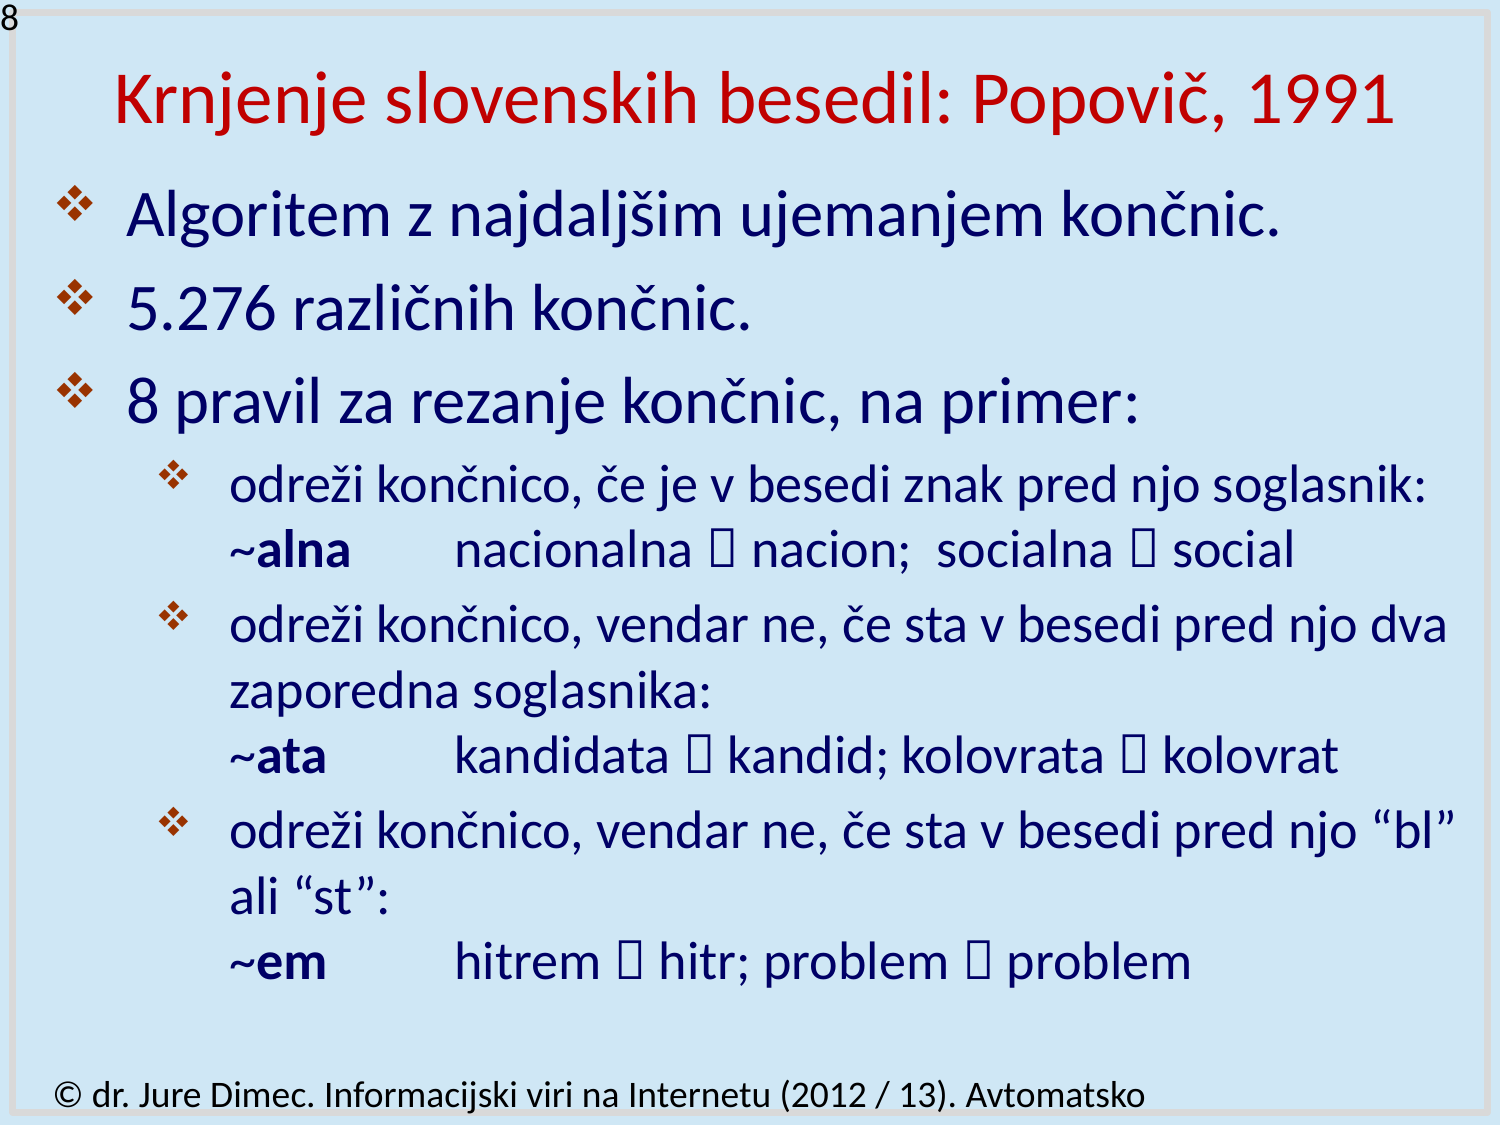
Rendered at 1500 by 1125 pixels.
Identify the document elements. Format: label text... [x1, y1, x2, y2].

list Algoritem z najdaljšim ujemanjem končnic. 5.276 različnih končnic. 8 pravil za rezanje končnic, na primer: odreži končnico, če je v besedi znak pred njo soglasnik: ~alna nacionalna  nacion; socialna  social odreži končnico, vendar ne, če sta v besedi pred njo dva zaporedna soglasnika: ~ata kandidata  kandid; kolovrata  kolovrat odreži končnico, vendar ne, če sta v besedi pred njo “bl” ali “st”: ~em hitrem  hitr; problem  problem [37, 162, 1475, 1050]
footer © dr. Jure Dimec. Informacijski viri na Internetu (2012 / 13). Avtomatsko indeksiranje 2. [37, 1062, 1288, 1103]
title Krnjenje slovenskih besedil: Popovič, 1991 [37, 37, 1475, 150]
